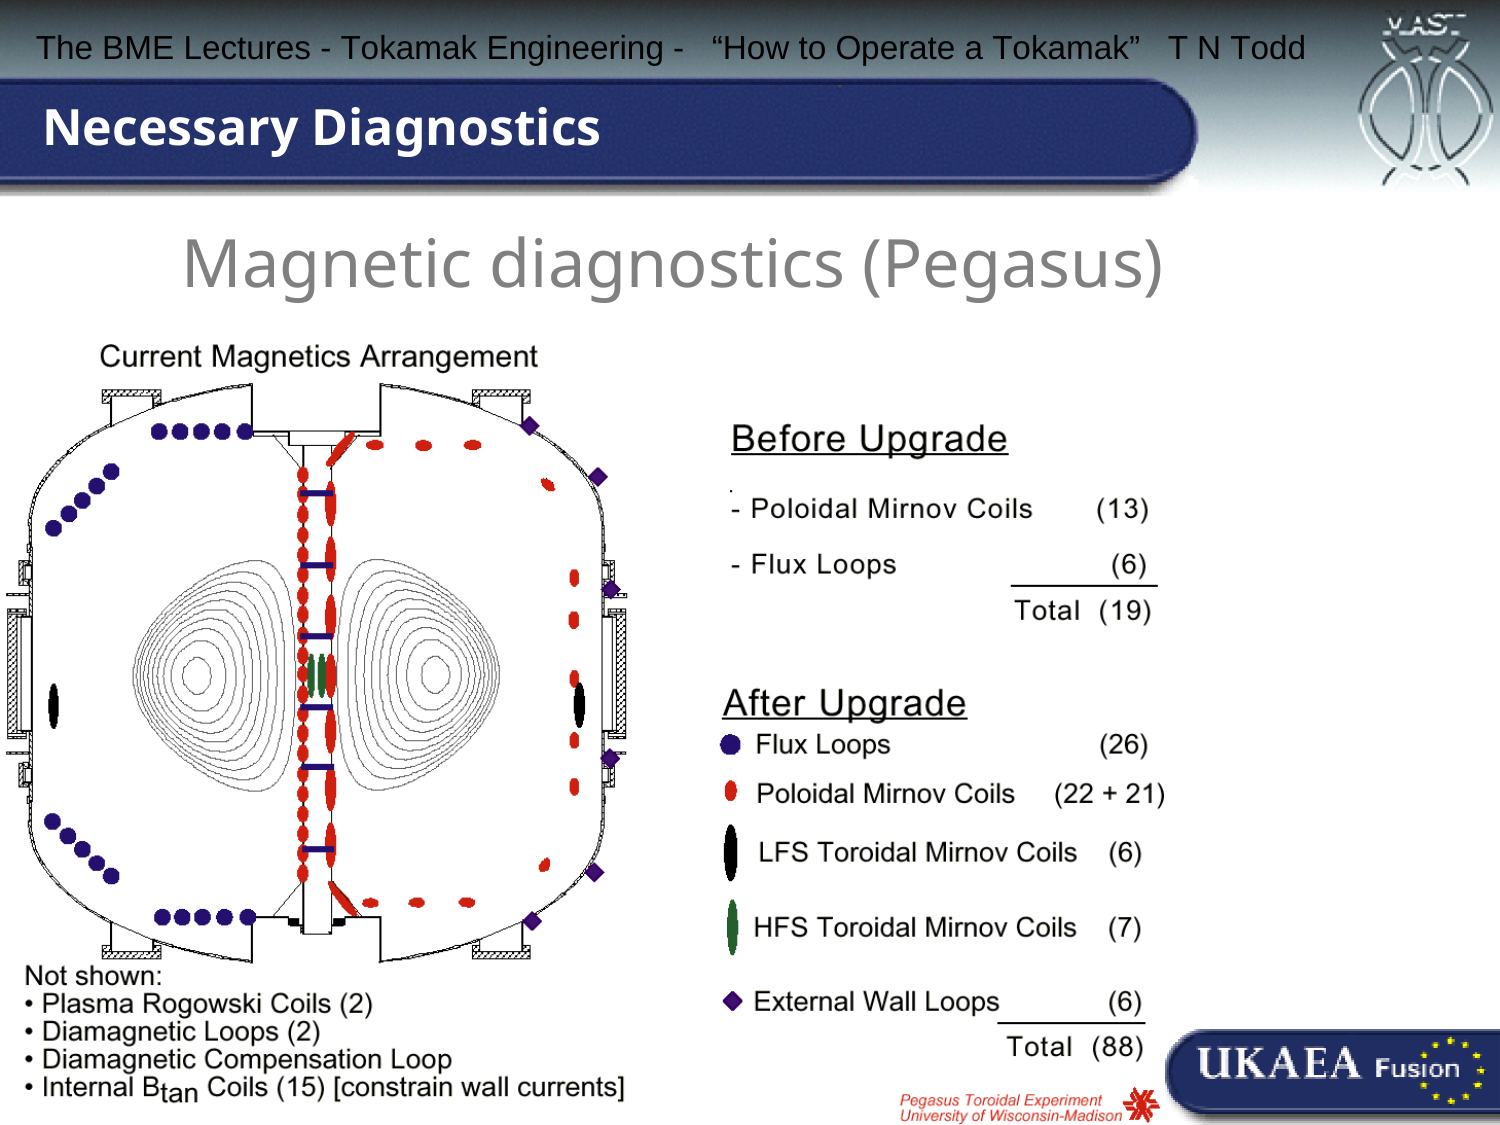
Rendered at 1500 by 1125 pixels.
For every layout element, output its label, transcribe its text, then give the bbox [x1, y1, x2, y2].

text_box The BME Lectures - Tokamak Engineering - “How to Operate a Tokamak” T N Todd [0, 18, 1323, 60]
text_box Magnetic diagnostics (Pegasus) [167, 212, 1181, 309]
picture [1165, 1029, 1500, 1125]
picture [0, 0, 1500, 202]
text_box Necessary Diagnostics [27, 88, 617, 164]
picture [0, 341, 1164, 1125]
